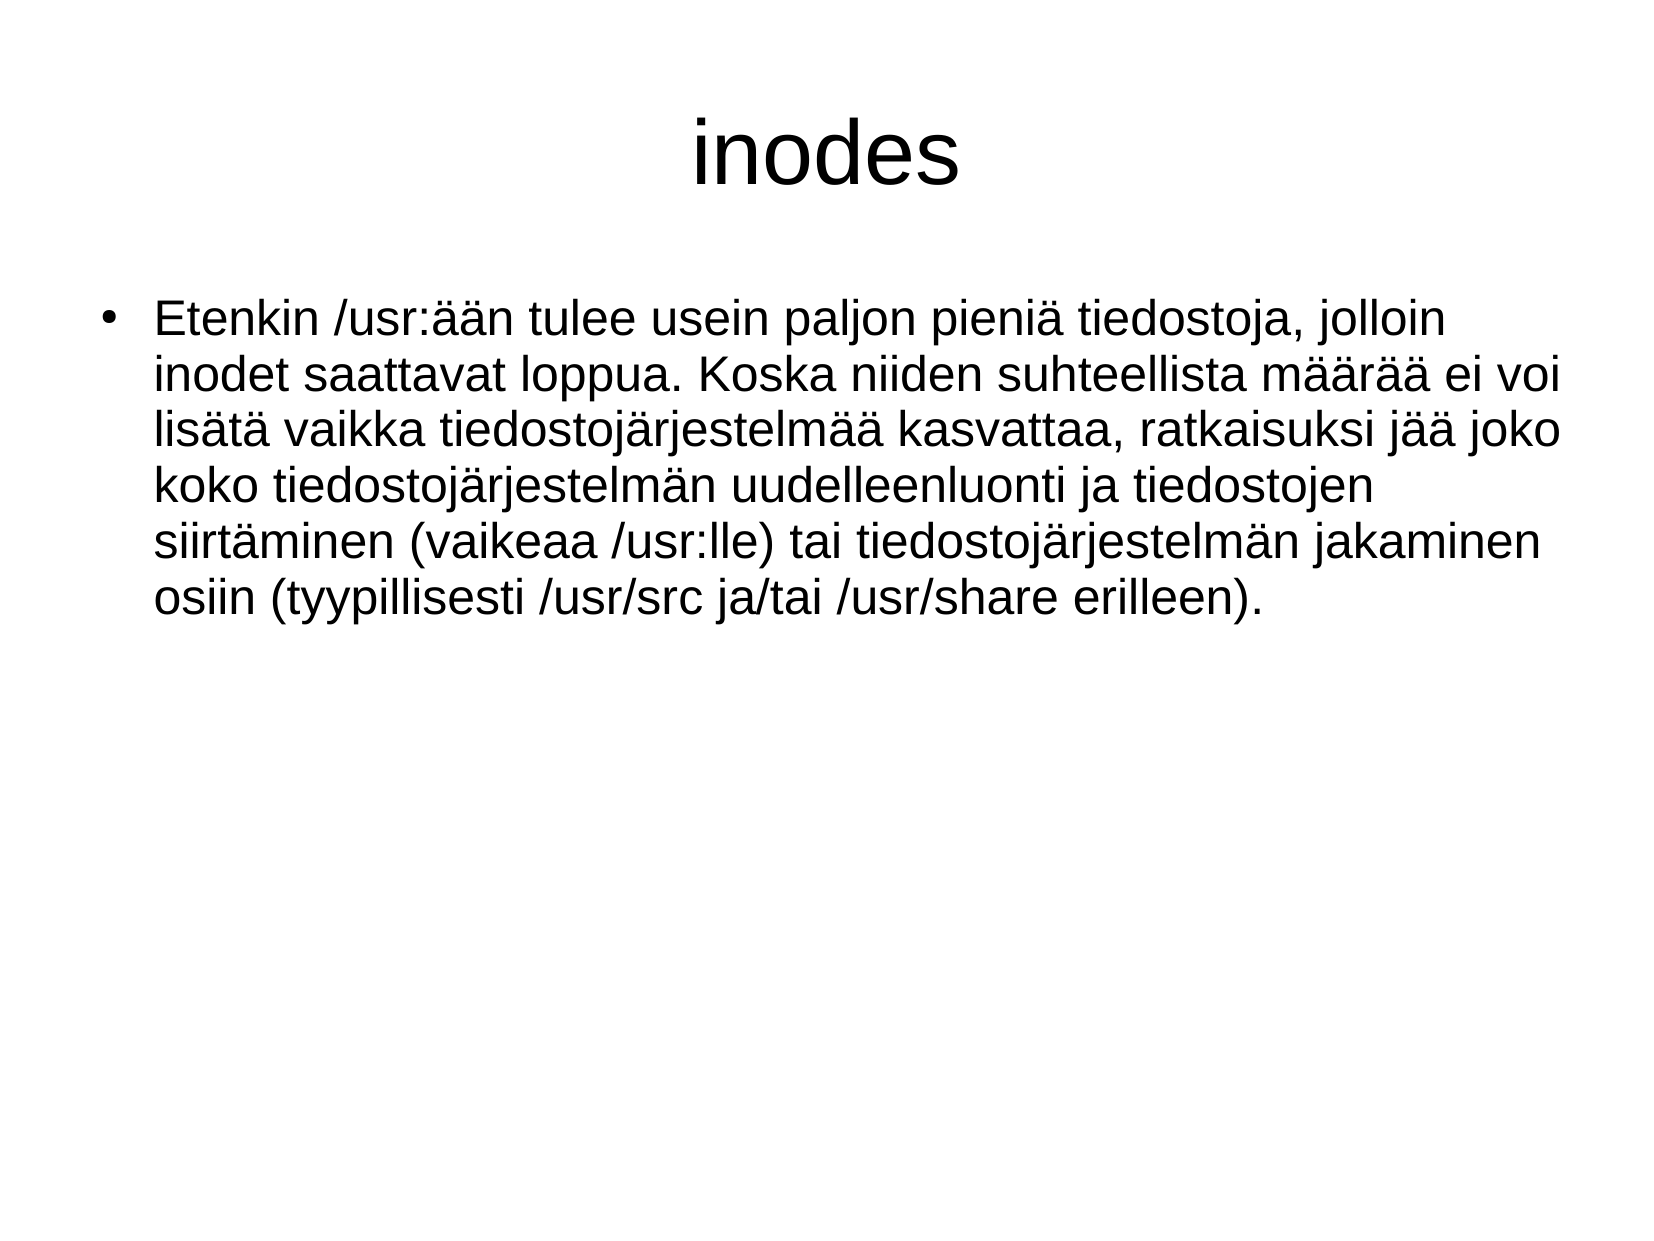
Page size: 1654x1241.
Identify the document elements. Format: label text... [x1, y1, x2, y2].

list Etenkin /usr:ään tulee usein paljon pieniä tiedostoja, jolloin inodet saattavat loppua. Koska niiden suhteellista määrää ei voi lisätä vaikka tiedostojärjestelmää kasvattaa, ratkaisuksi jää joko koko tiedostojärjestelmän uudelleenluonti ja tiedostojen siirtäminen (vaikeaa /usr:lle) tai tiedostojärjestelmän jakaminen osiin (tyypillisesti /usr/src ja/tai /usr/share erilleen). [82, 290, 1571, 1010]
title inodes [82, 49, 1571, 257]
